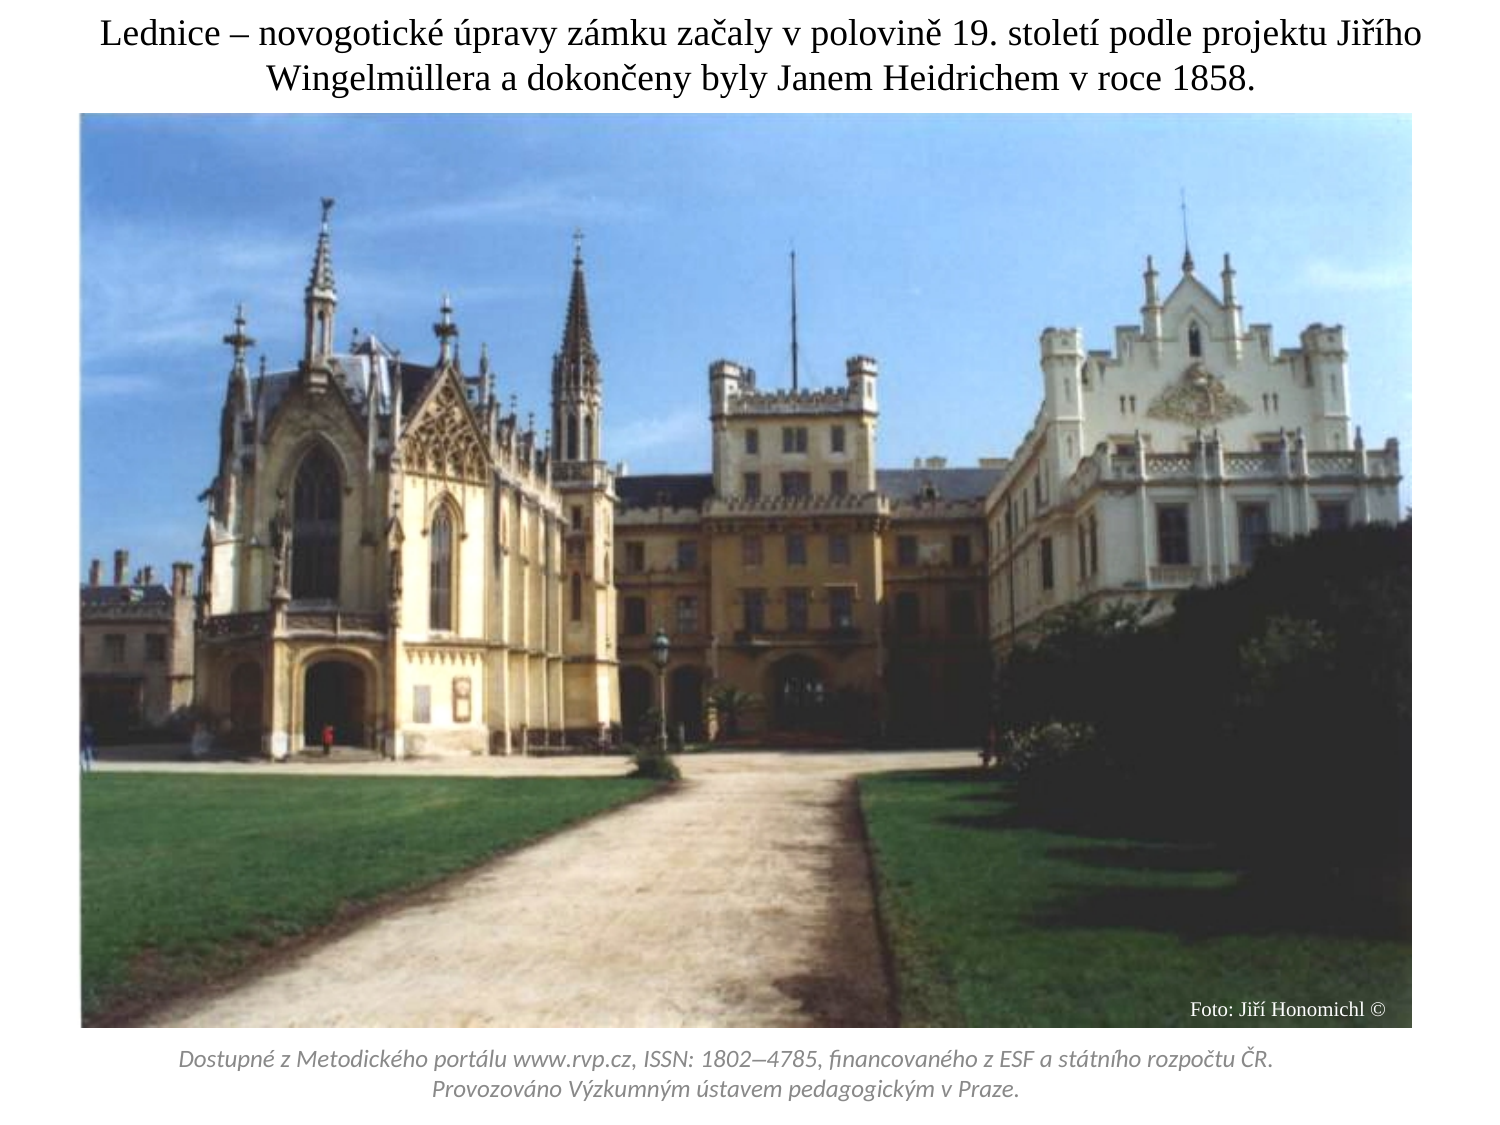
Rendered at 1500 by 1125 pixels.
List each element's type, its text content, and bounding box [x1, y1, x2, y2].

text_box Lednice – novogotické úpravy zámku začaly v polovině 19. století podle projektu Jiřího Wingelmüllera a dokončeny byly Janem Heidrichem v roce 1858. [64, 0, 1459, 106]
text_box Foto: Jiří Honomichl © [1175, 987, 1407, 1029]
picture [76, 113, 1412, 1028]
text_box Dostupné z Metodického portálu www.rvp.cz, ISSN: 1802–4785, financovaného z ESF a státního rozpočtu ČR. Provozováno Výzkumným ústavem pedagogickým v Praze. [105, 1042, 1348, 1103]
